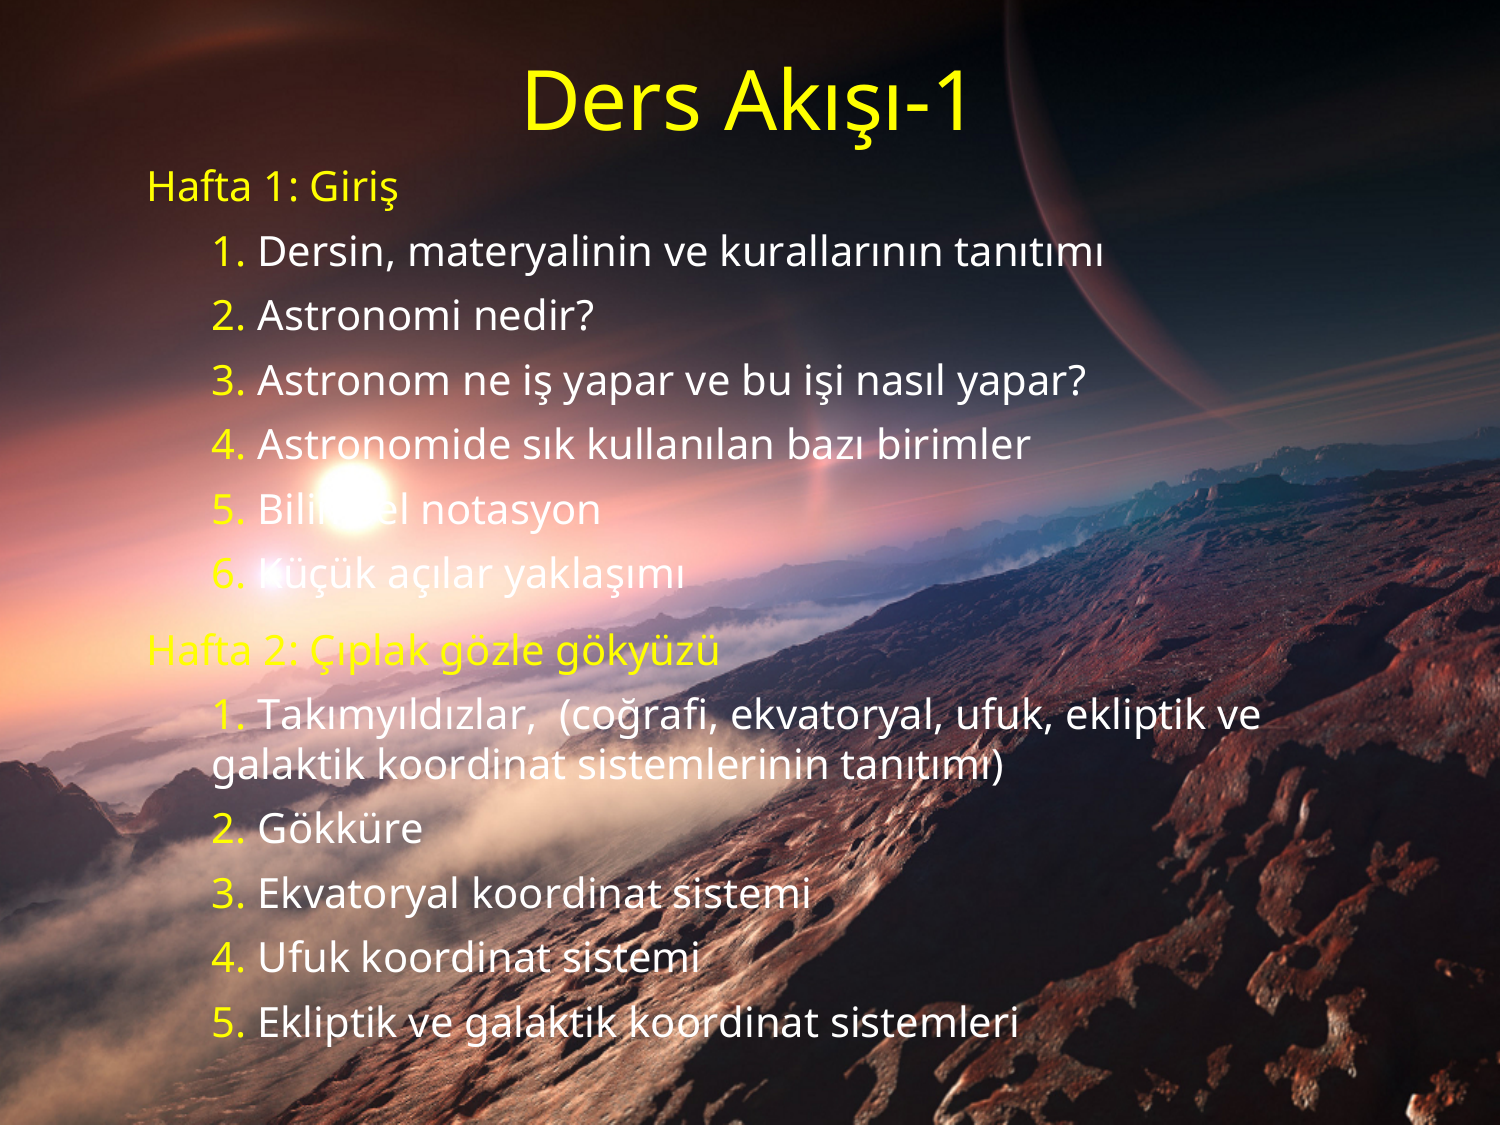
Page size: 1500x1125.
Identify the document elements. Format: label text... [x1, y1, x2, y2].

list Hafta 1: Giriş 1. Dersin, materyalinin ve kurallarının tanıtımı 2. Astronomi nedir? 3. Astronom ne iş yapar ve bu işi nasıl yapar? 4. Astronomide sık kullanılan bazı birimler 5. Bilimsel notasyon 6. Küçük açılar yaklaşımı [75, 162, 1426, 613]
picture [0, 0, 1500, 1125]
title Ders Akışı-1 [75, 3, 1426, 162]
list Hafta 2: Çıplak gözle gökyüzü 1. Takımyıldızlar, (coğrafi, ekvatoryal, ufuk, ekliptik ve galaktik koordinat sistemlerinin tanıtımı) 2. Gökküre 3. Ekvatoryal koordinat sistemi 4. Ufuk koordinat sistemi 5. Ekliptik ve galaktik koordinat sistemleri [75, 625, 1426, 1076]
